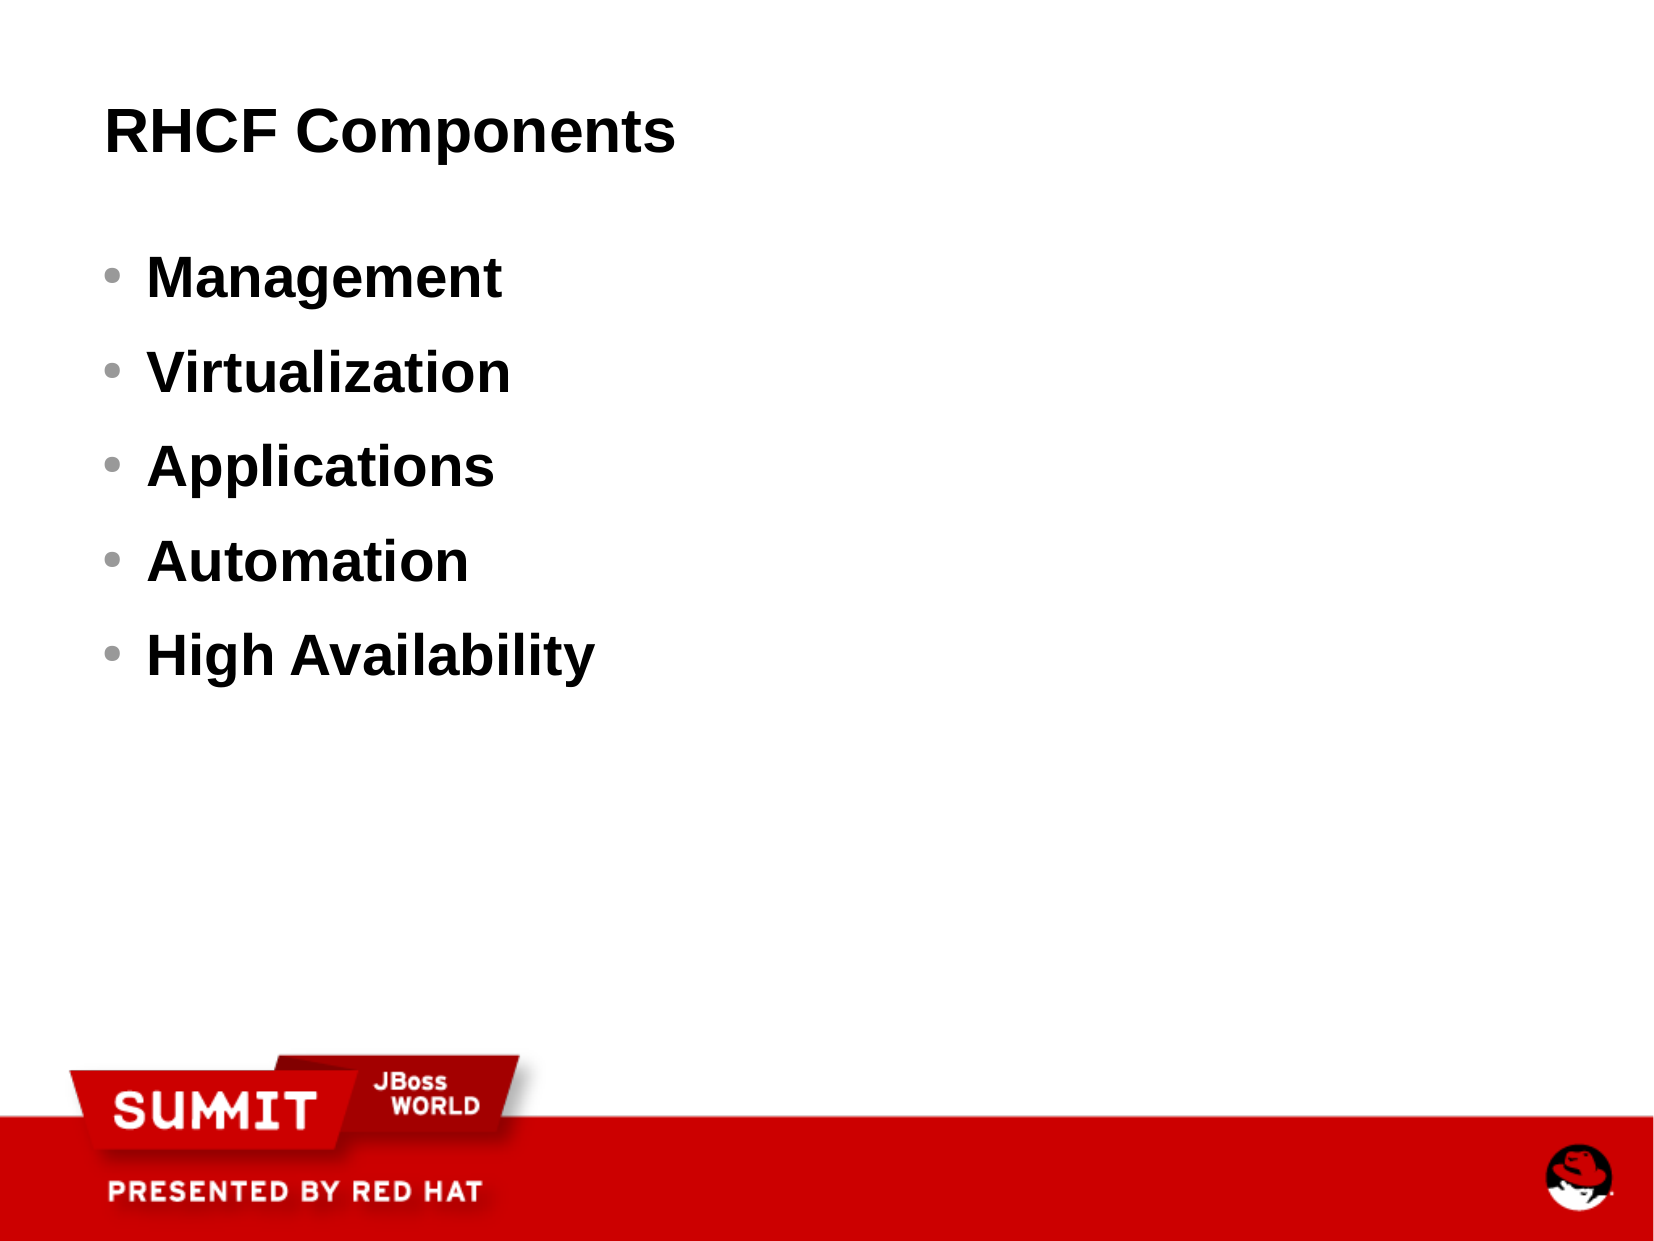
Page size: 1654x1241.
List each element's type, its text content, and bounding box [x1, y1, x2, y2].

picture [0, 1043, 1654, 1241]
list Management Virtualization Applications Automation High Availability [86, 244, 814, 1039]
title RHCF Components [82, 37, 1571, 226]
